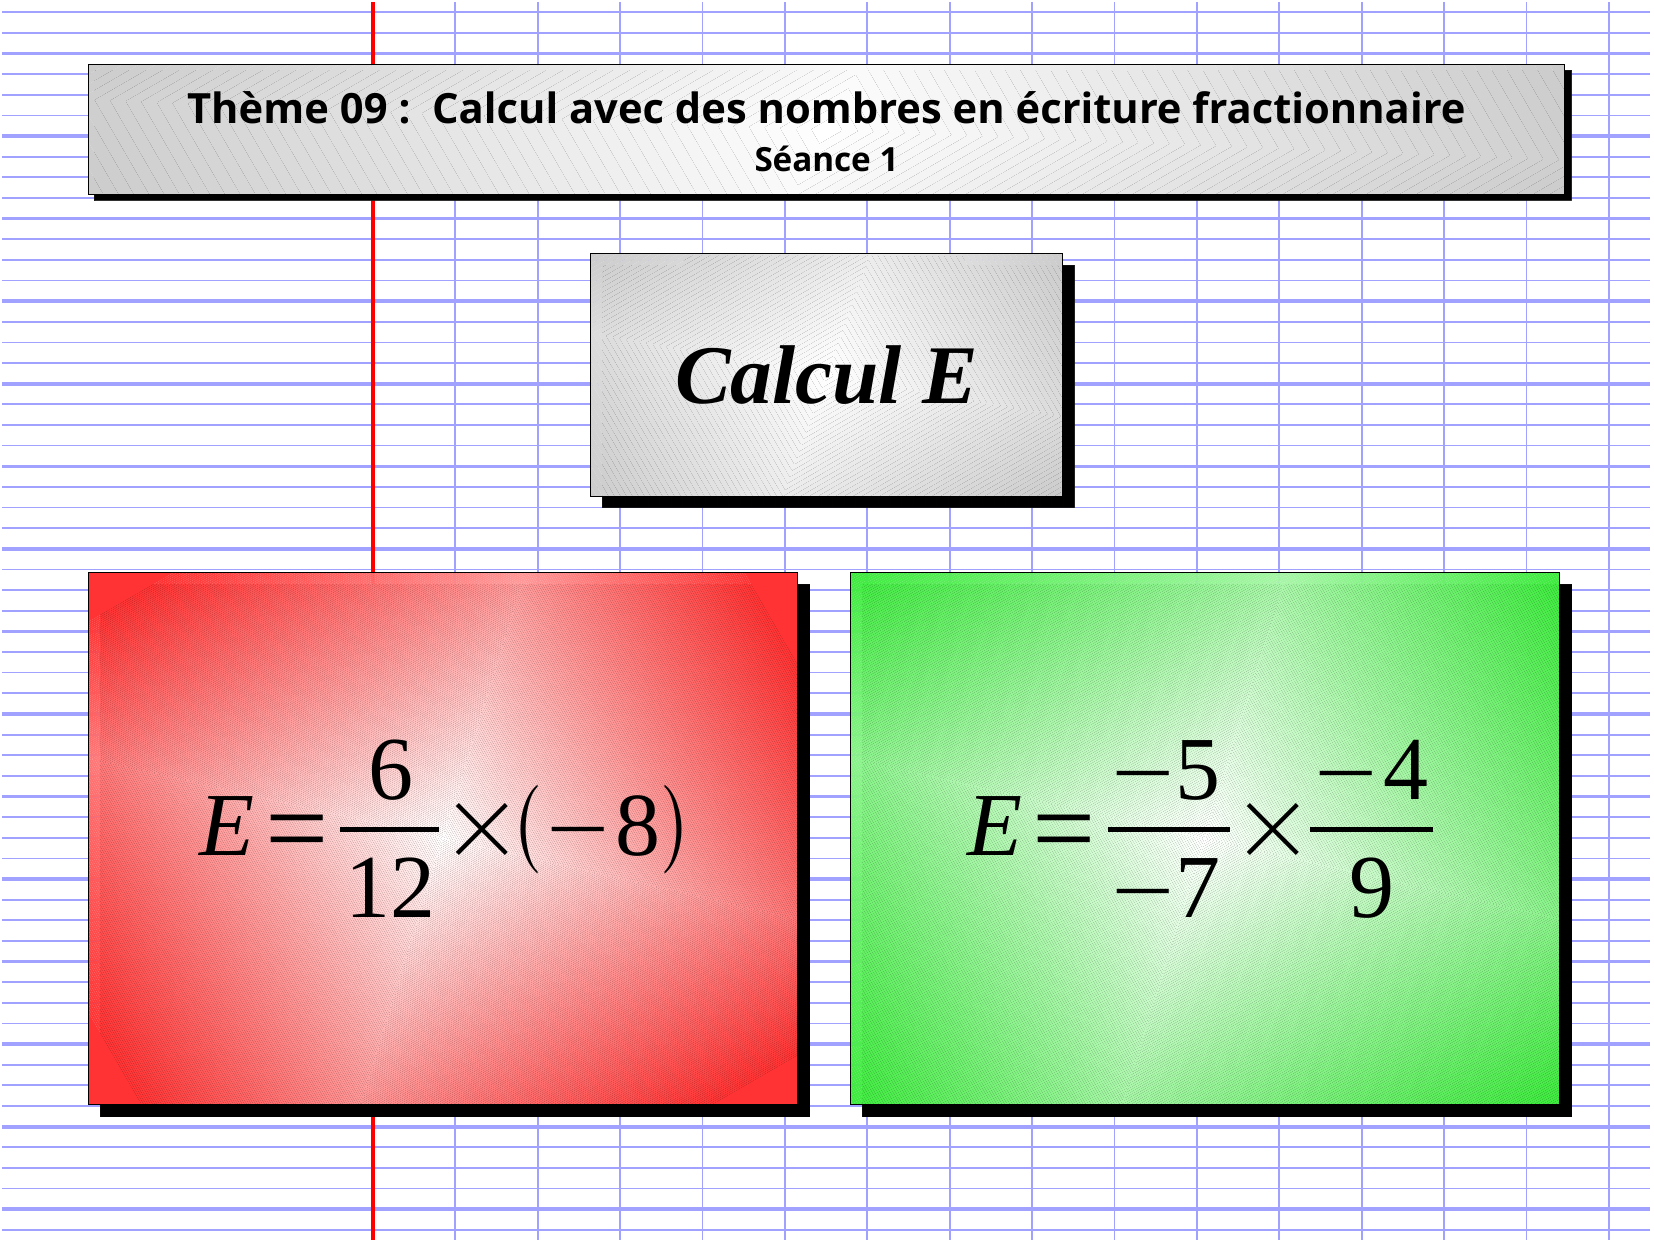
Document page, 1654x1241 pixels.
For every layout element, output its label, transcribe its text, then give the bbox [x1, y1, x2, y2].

chart [171, 720, 713, 940]
text_box [850, 572, 1560, 1105]
text_box [88, 572, 798, 1105]
text_box Thème 09 : Calcul avec des nombres en écriture fractionnaire Séance 1 [88, 64, 1565, 195]
chart [939, 720, 1462, 940]
text_box Calcul E [590, 253, 1063, 497]
picture [0, 0, 1654, 1241]
